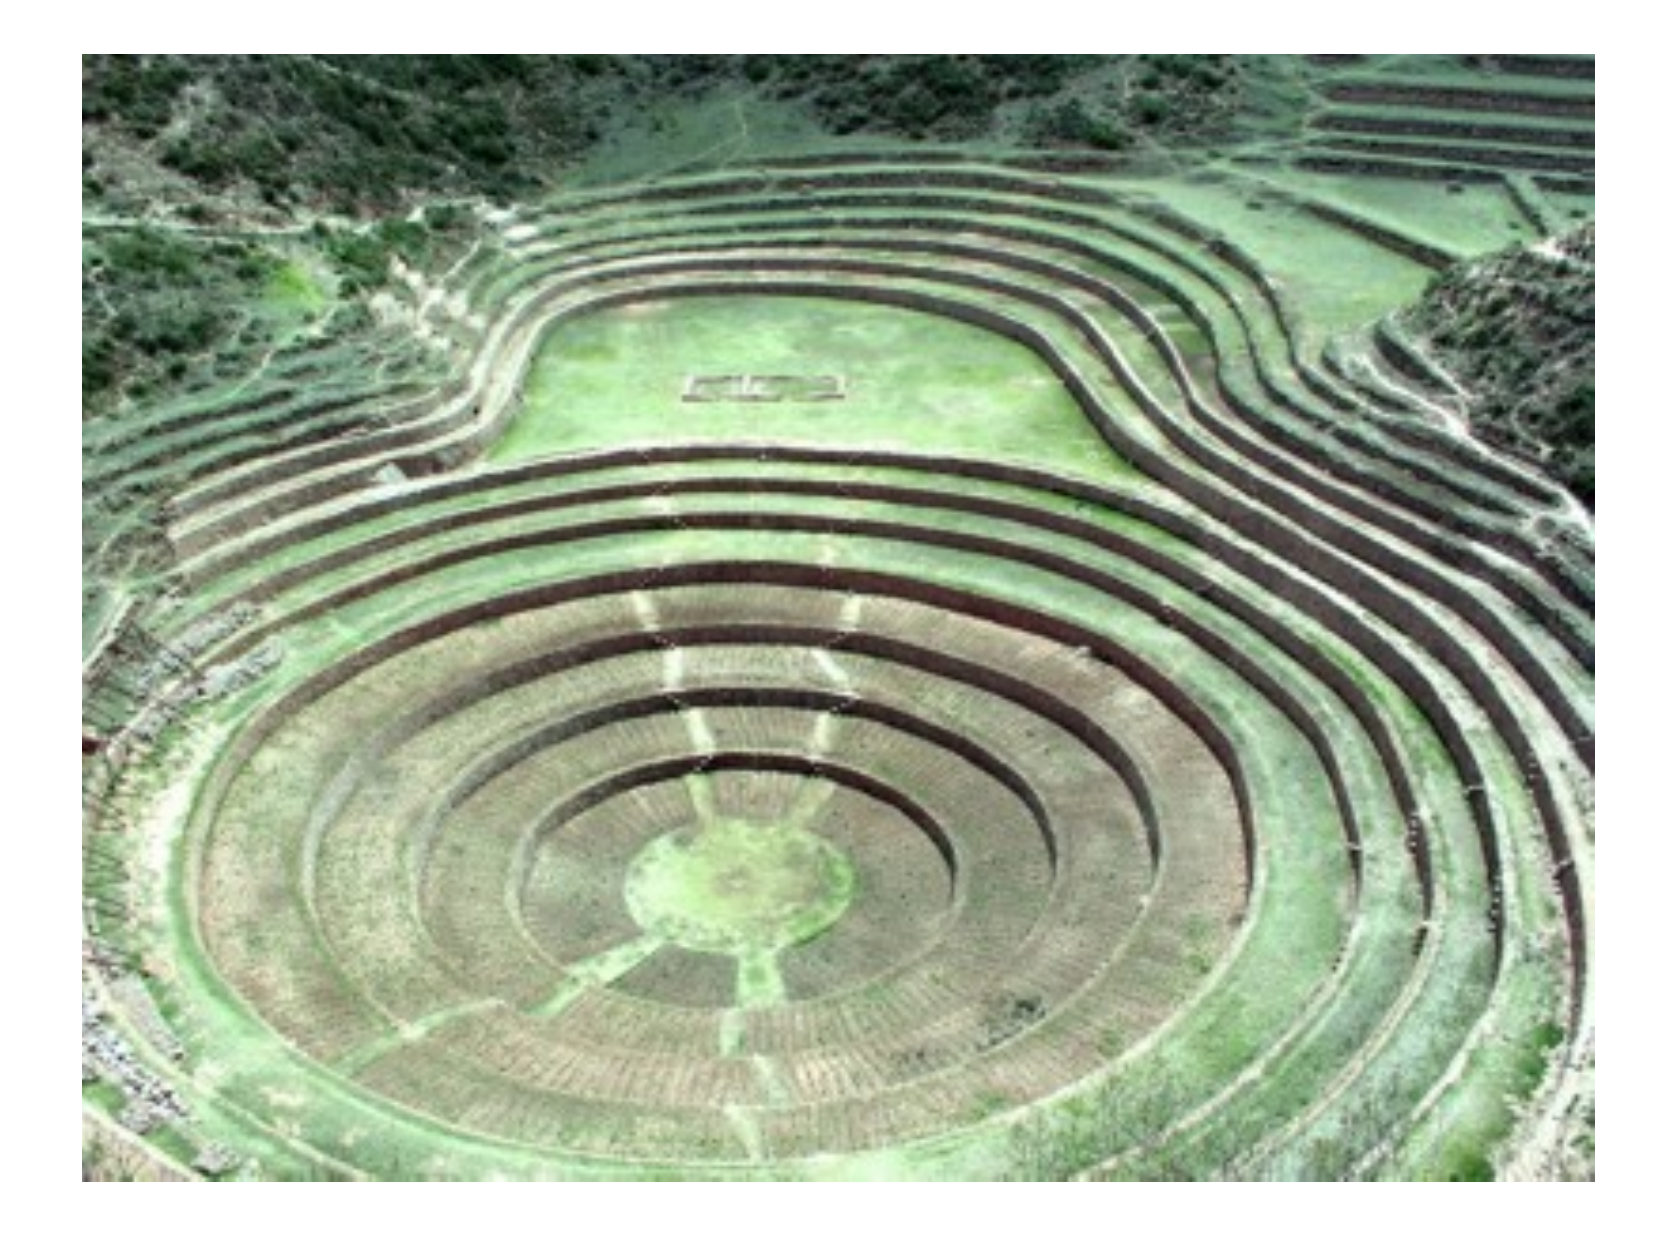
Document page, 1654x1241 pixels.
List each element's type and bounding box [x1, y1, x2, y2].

picture [82, 54, 1595, 1182]
